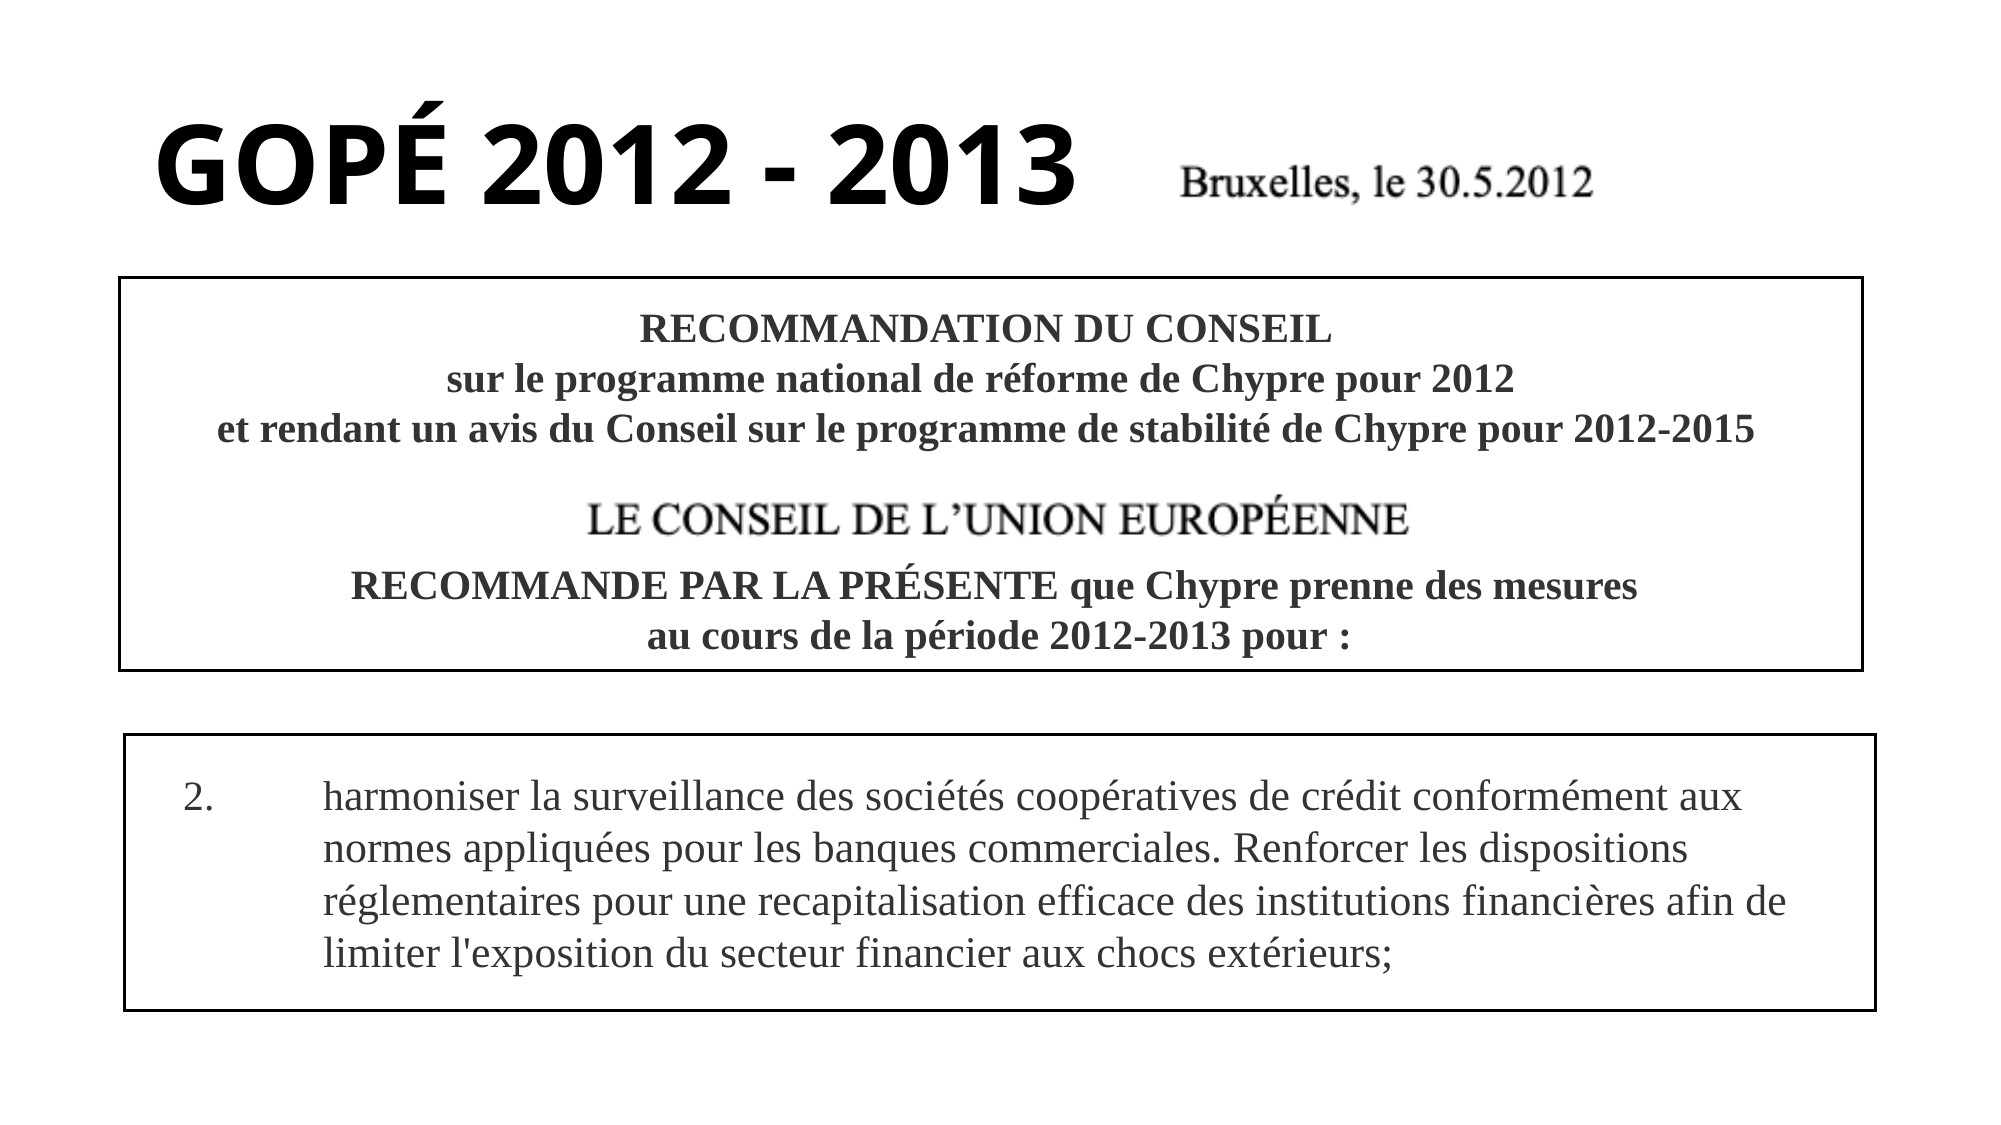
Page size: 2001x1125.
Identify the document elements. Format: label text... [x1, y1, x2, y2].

text_box RECOMMANDE PAR LA PRÉSENTE que Chypre prenne des mesures au cours de la période 2012-2013 pour : [137, 550, 1863, 666]
text_box 2. harmoniser la surveillance des sociétés coopératives de crédit conformément aux normes appliquées pour les banques commerciales. Renforcer les dispositions réglementaires pour une recapitalisation efficace des institutions financières afin de limiter l'exposition du secteur financier aux chocs extérieurs; [168, 759, 1863, 985]
picture [1168, 149, 1606, 212]
title GOPÉ 2012 - 2013 [137, 59, 1863, 276]
text_box RECOMMANDATION DU CONSEIL sur le programme national de réforme de Chypre pour 2012 et rendant un avis du Conseil sur le programme de stabilité de Chypre pour 2012-2015 [124, 293, 1849, 559]
